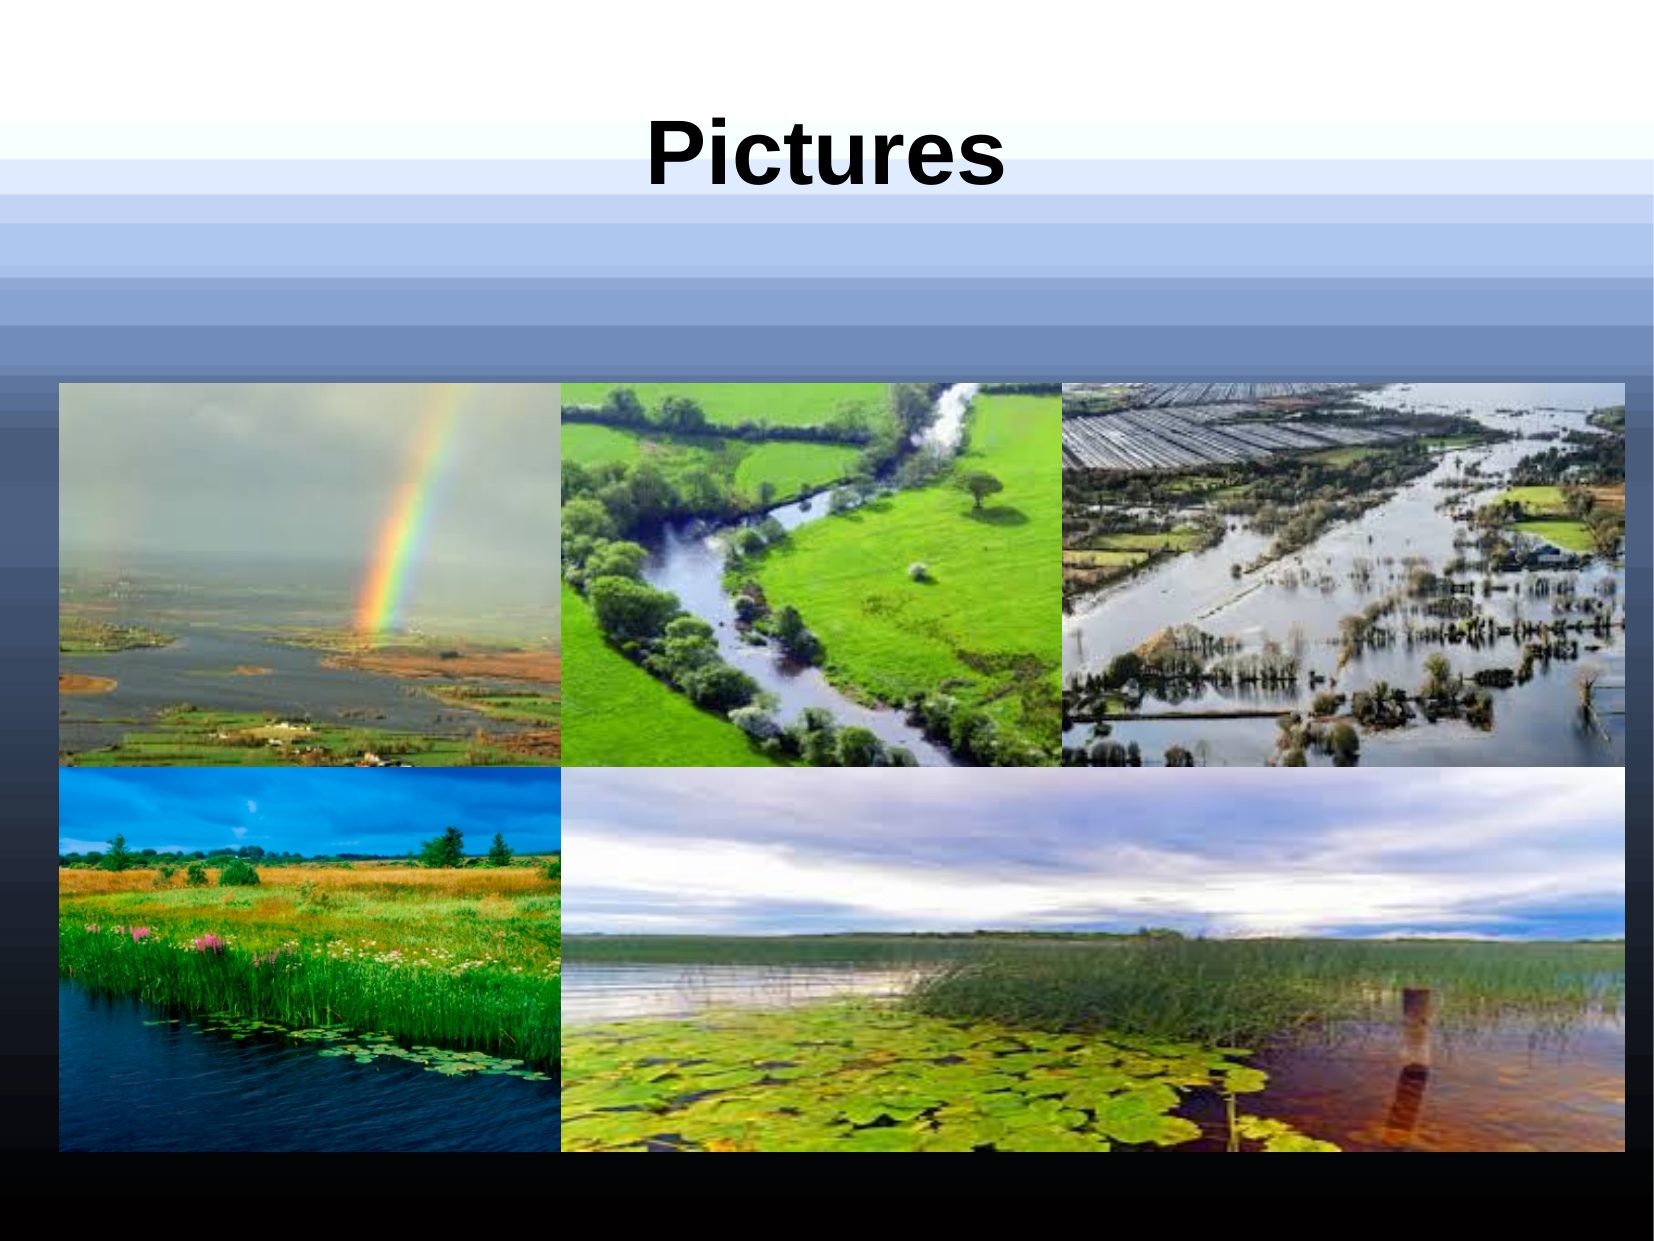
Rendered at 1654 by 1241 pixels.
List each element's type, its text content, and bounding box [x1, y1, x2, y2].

title Pictures [82, 49, 1571, 257]
picture [0, 0, 1654, 1241]
